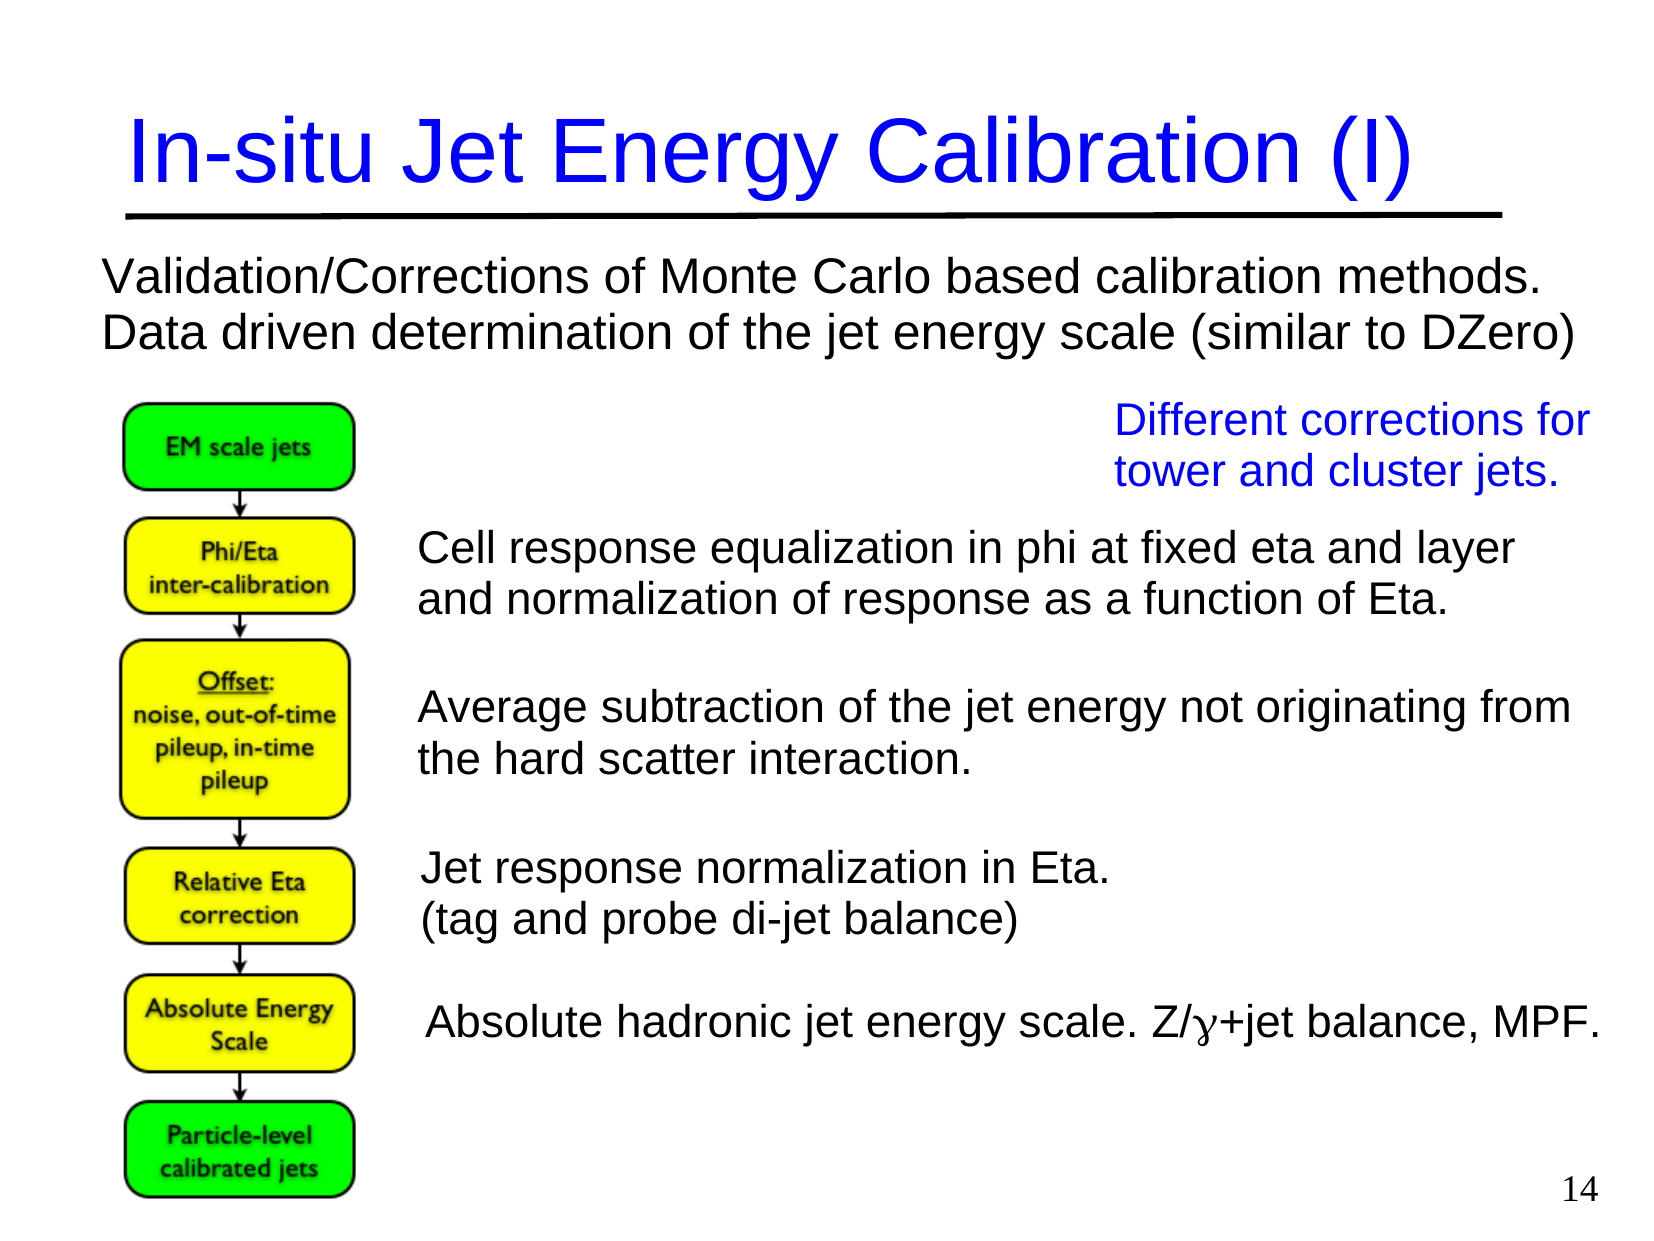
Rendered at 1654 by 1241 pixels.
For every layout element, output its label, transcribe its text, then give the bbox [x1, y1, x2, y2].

text_box In-situ Jet Energy Calibration (I) [126, 99, 1576, 214]
text_box Average subtraction of the jet energy not originating from the hard scatter interaction. [417, 681, 1550, 784]
text_box Different corrections for tower and cluster jets. [1114, 393, 1595, 497]
text_box Validation/Corrections of Monte Carlo based calibration methods. Data driven determination of the jet energy scale (similar to DZero) [101, 248, 1548, 360]
text_box Absolute hadronic jet energy scale. Z/γ+jet balance, MPF. [425, 995, 1572, 1052]
picture [99, 393, 381, 1216]
text_box Cell response equalization in phi at fixed eta and layer and normalization of response as a function of Eta. [417, 521, 1493, 625]
text_box Jet response normalization in Eta. (tag and probe di-jet balance) [420, 842, 1098, 945]
